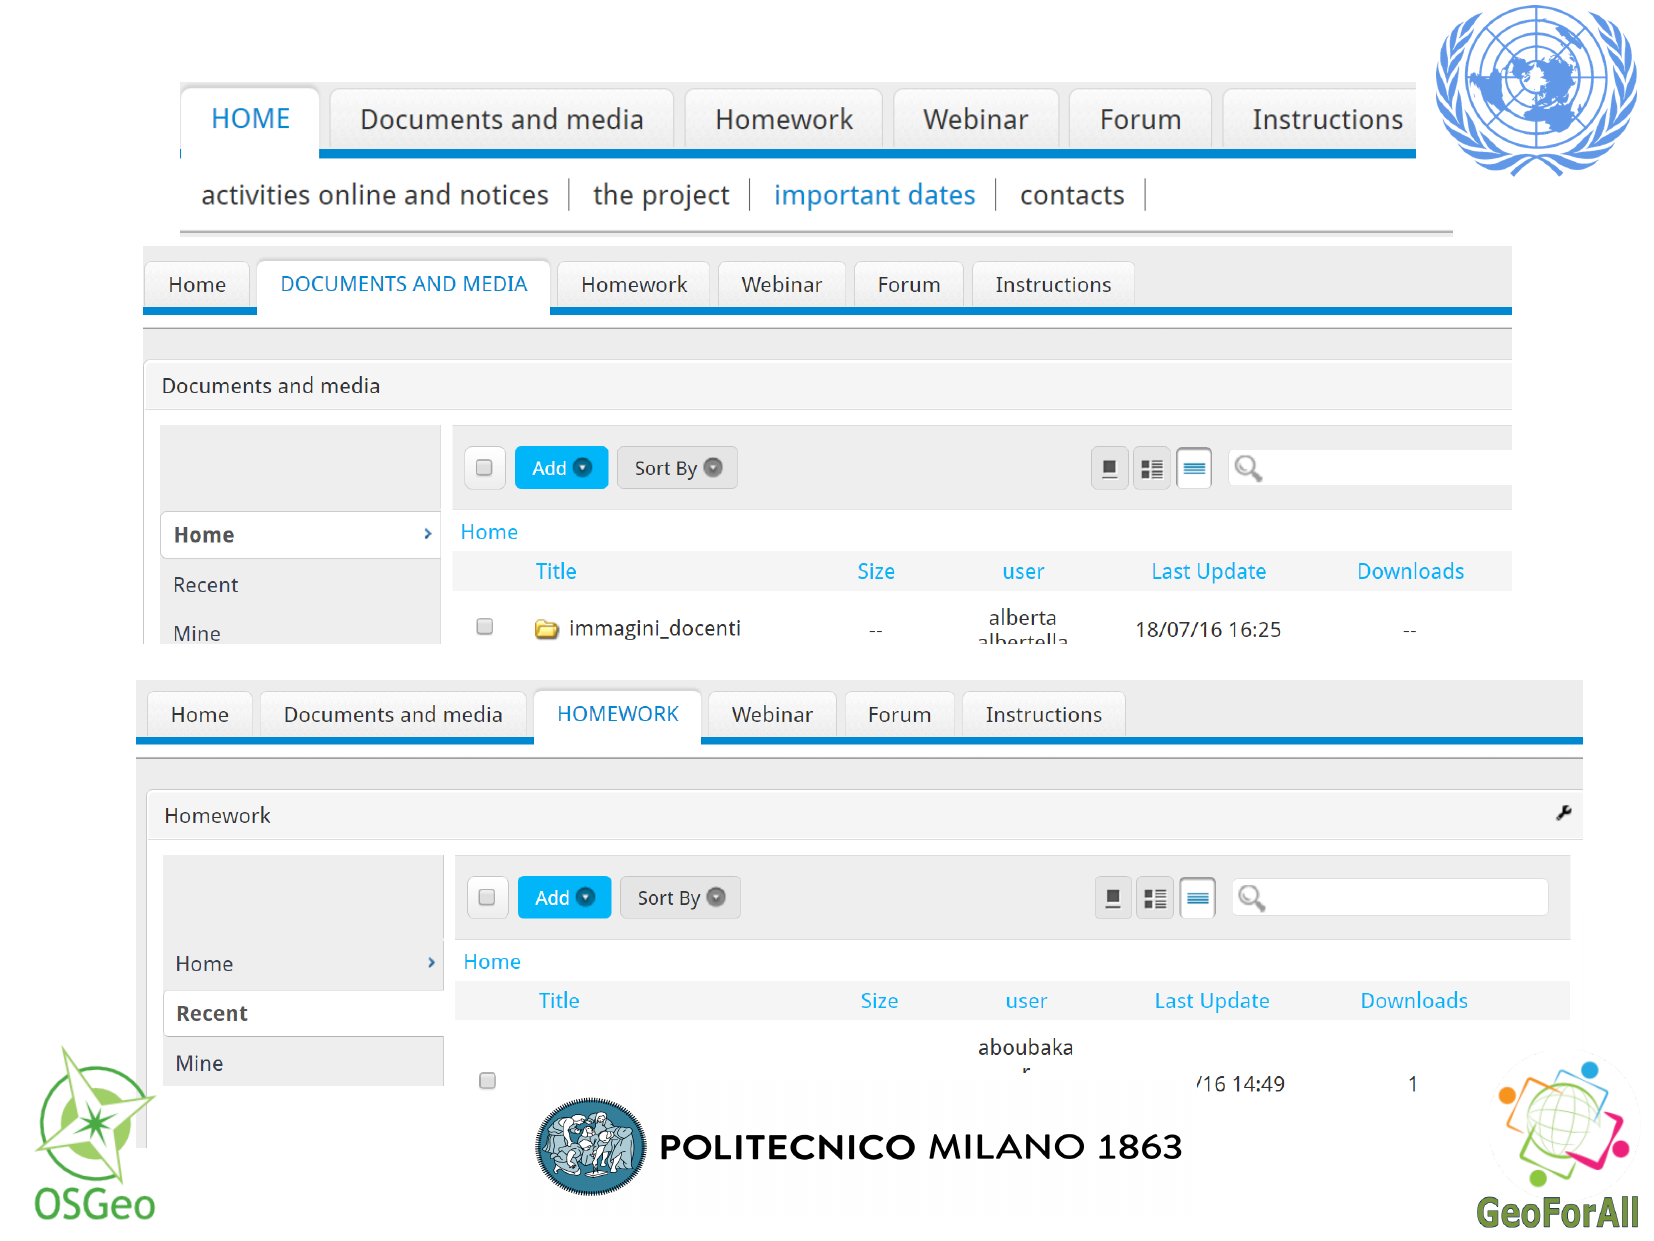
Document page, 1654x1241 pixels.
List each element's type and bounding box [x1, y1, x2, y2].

picture [6, 680, 1654, 1241]
picture [143, 246, 1512, 644]
picture [180, 5, 1654, 237]
